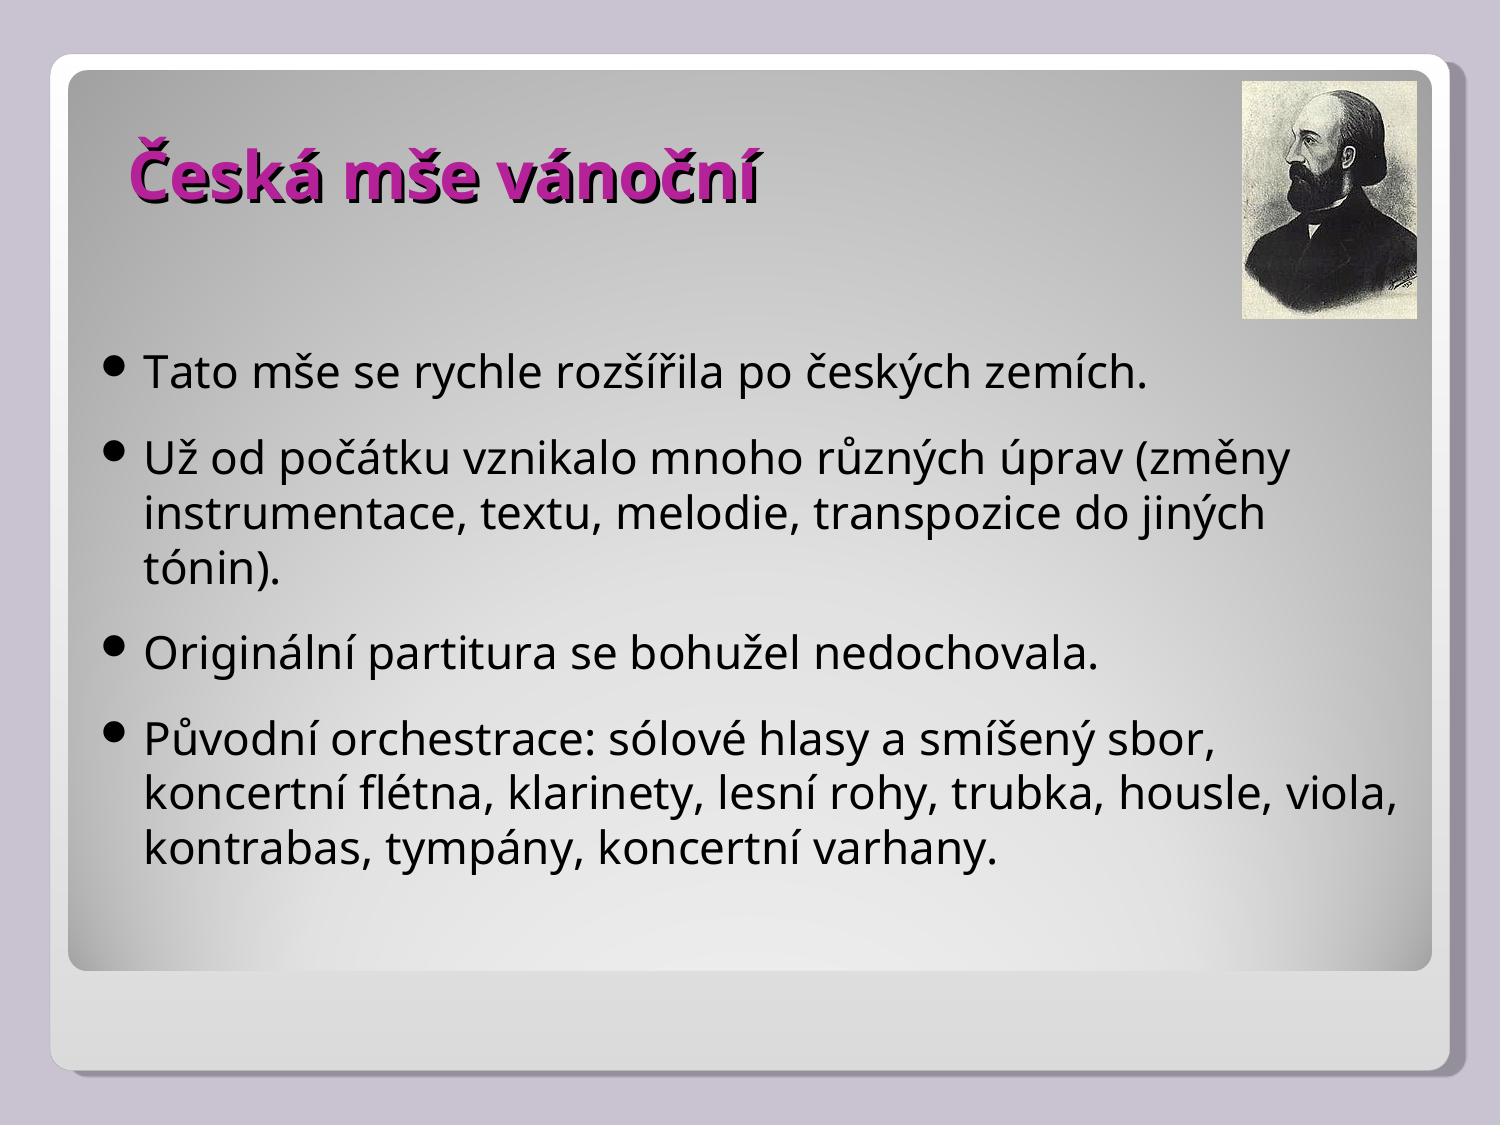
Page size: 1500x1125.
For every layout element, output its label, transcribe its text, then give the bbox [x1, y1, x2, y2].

picture [67, 69, 1433, 972]
list Tato mše se rychle rozšířila po českých zemích. Už od počátku vznikalo mnoho různých úprav (změny instrumentace, textu, melodie, transpozice do jiných tónin). Originální partitura se bohužel nedochovala. Původní orchestrace: sólové hlasy a smíšený sbor, koncertní flétna, klarinety, lesní rohy, trubka, housle, viola, kontrabas, tympány, koncertní varhany. [70, 328, 1429, 966]
text_box Česká mše vánoční [112, 125, 928, 221]
